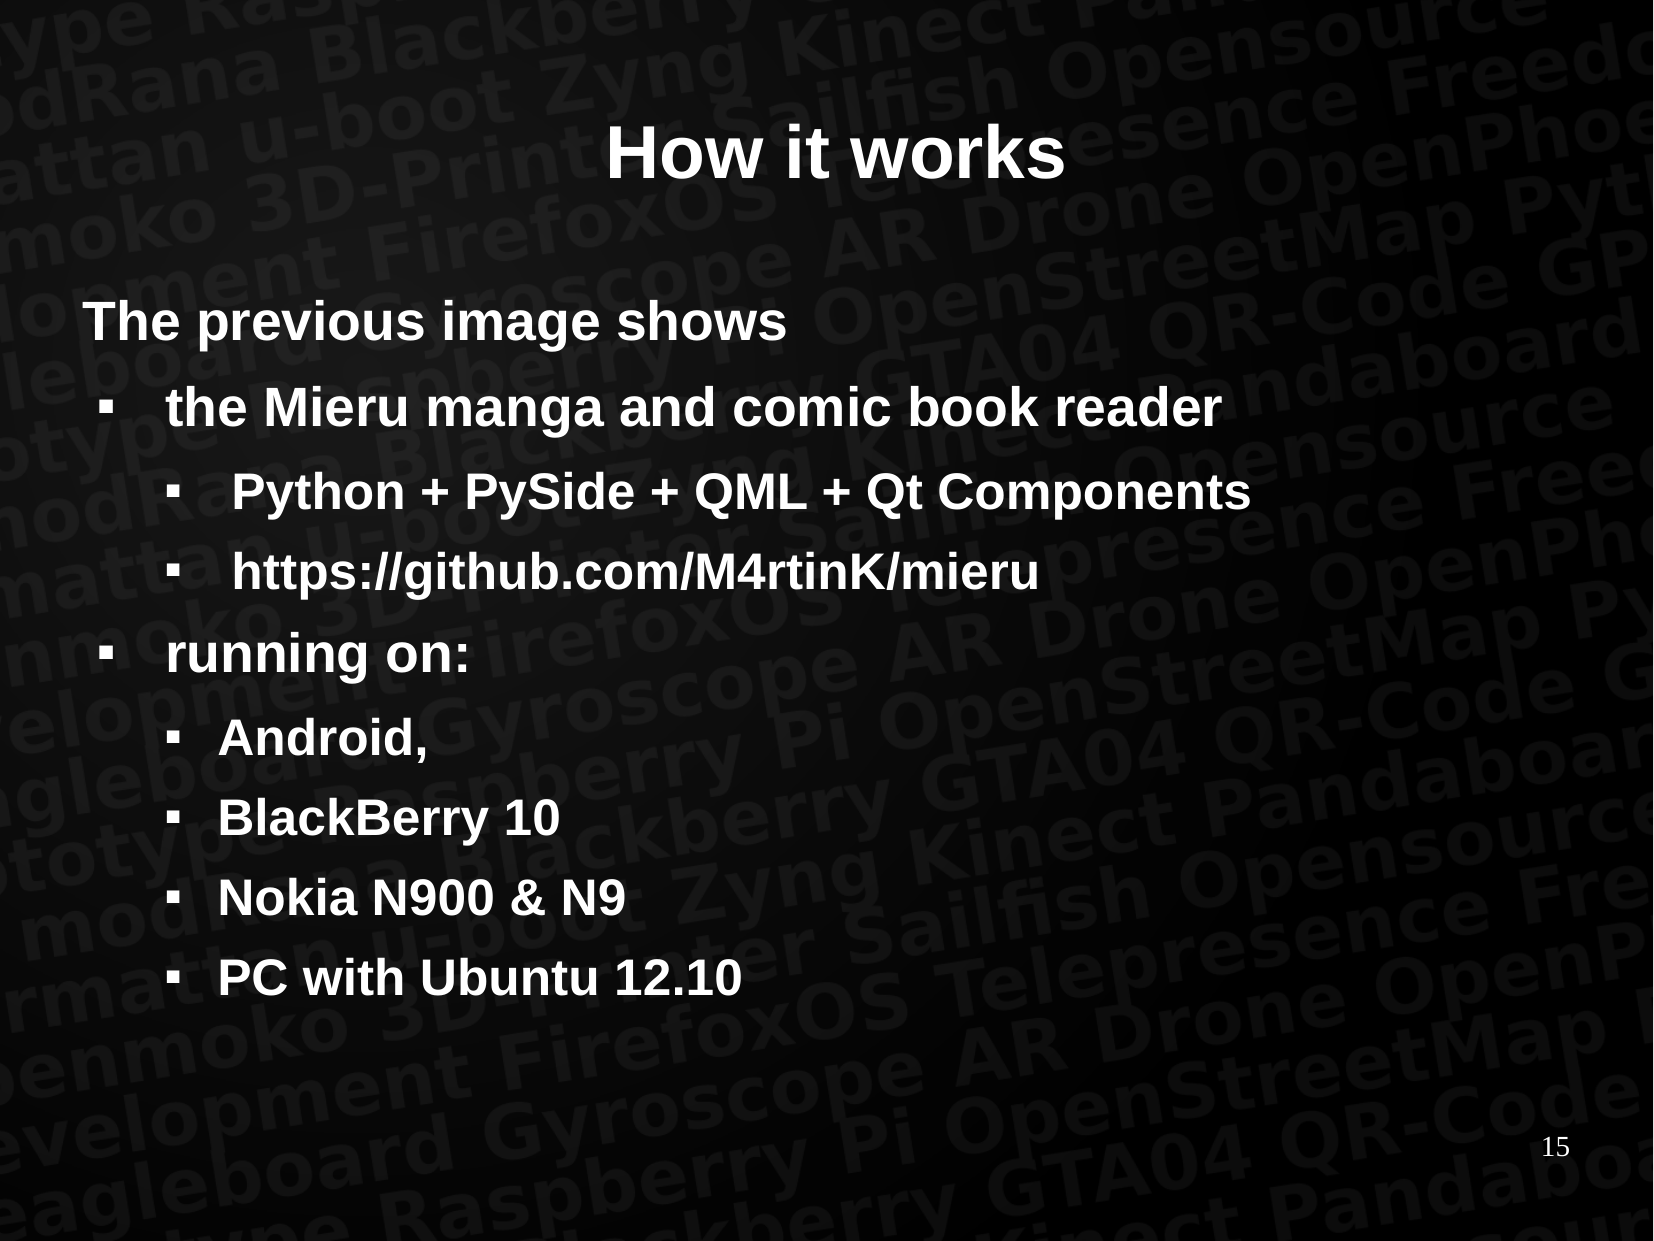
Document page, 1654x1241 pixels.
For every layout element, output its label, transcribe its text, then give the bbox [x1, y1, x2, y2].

list The previous image shows the Mieru manga and comic book reader Python + PySide + QML + Qt Components https://github.com/M4rtinK/mieru running on: Android, BlackBerry 10 Nokia N900 & N9 PC with Ubuntu 12.10 [82, 290, 1538, 1010]
title How it works [82, 49, 1571, 257]
picture [0, 0, 1654, 1241]
